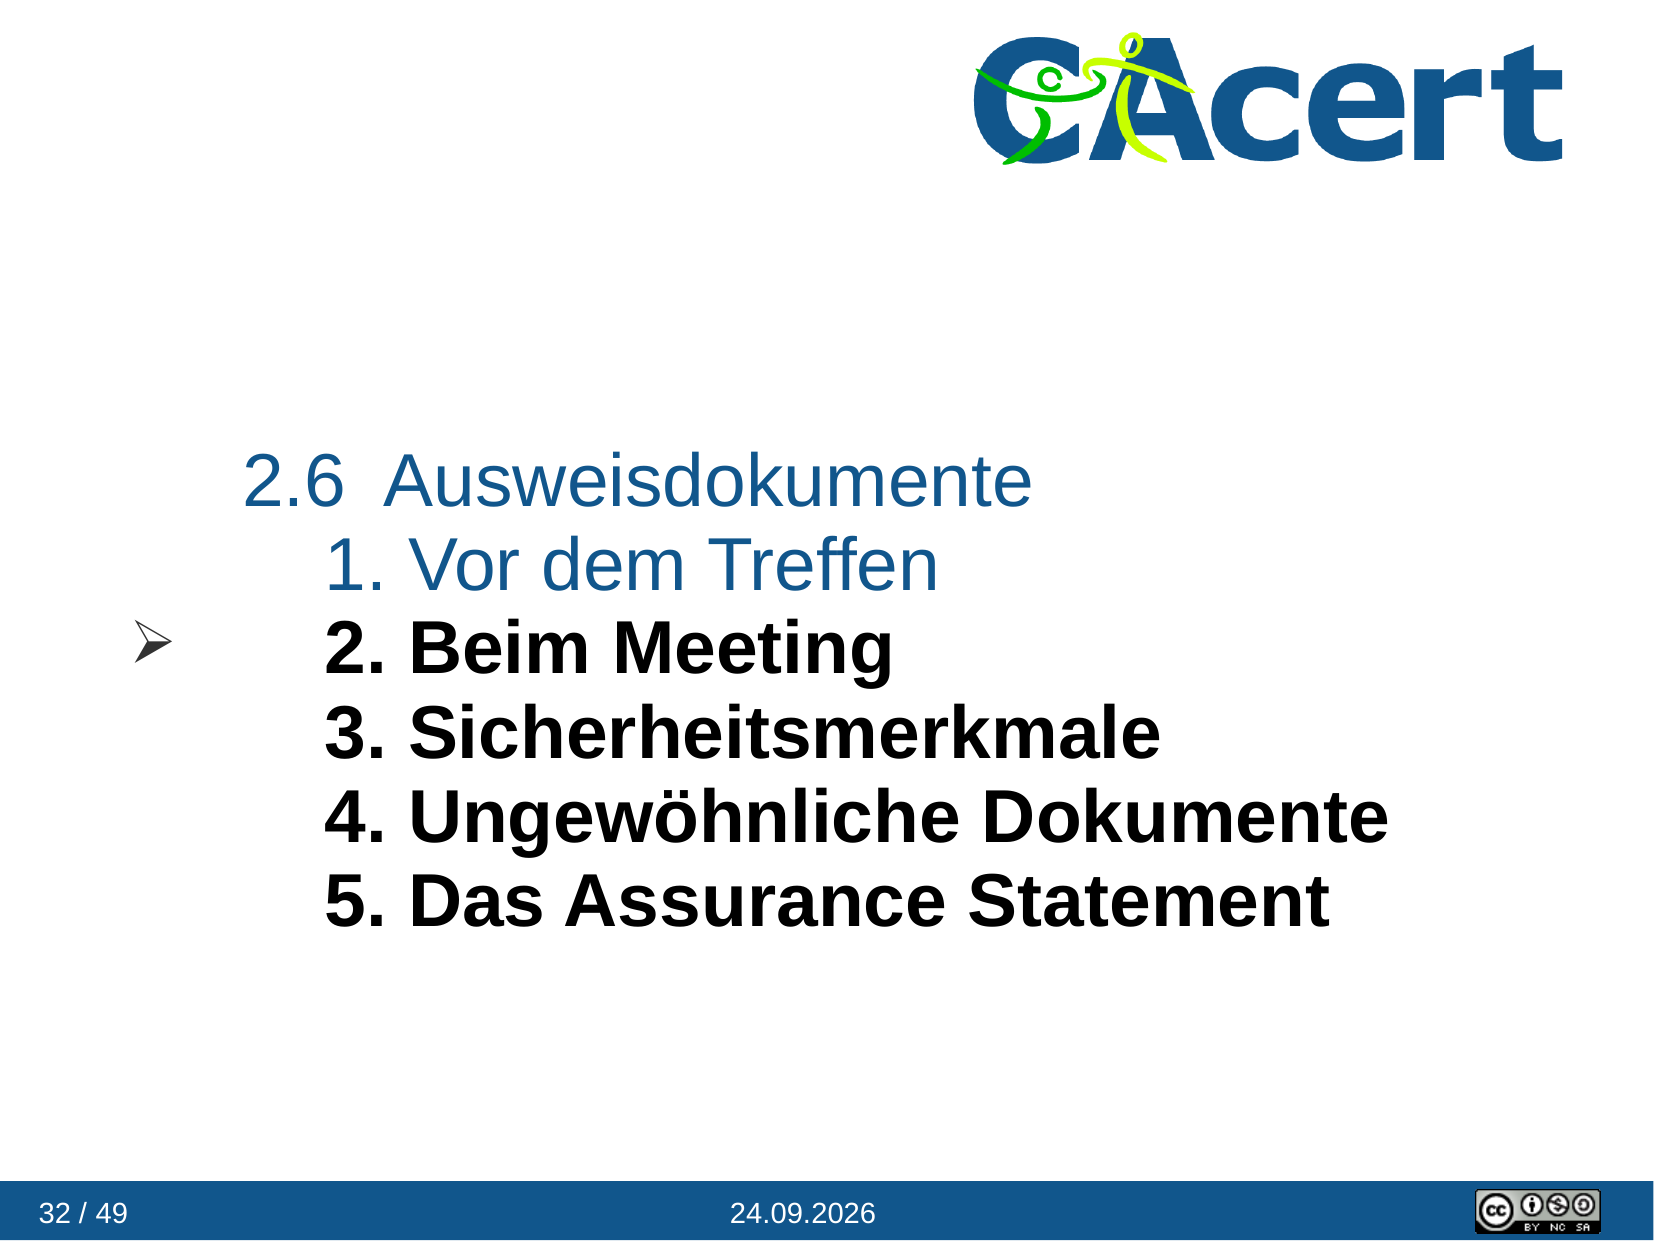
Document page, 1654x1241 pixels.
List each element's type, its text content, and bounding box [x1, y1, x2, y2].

picture [1475, 1189, 1601, 1234]
subtitle 2.6 Ausweisdokumente 1. Vor dem Treffen 2. Beim Meeting 3. Sicherheitsmerkmale 4. Ungewöhnliche Dokumente 5. Das Assurance Statement [242, 265, 1565, 1115]
text_box [114, 246, 234, 700]
picture [972, 30, 1564, 166]
